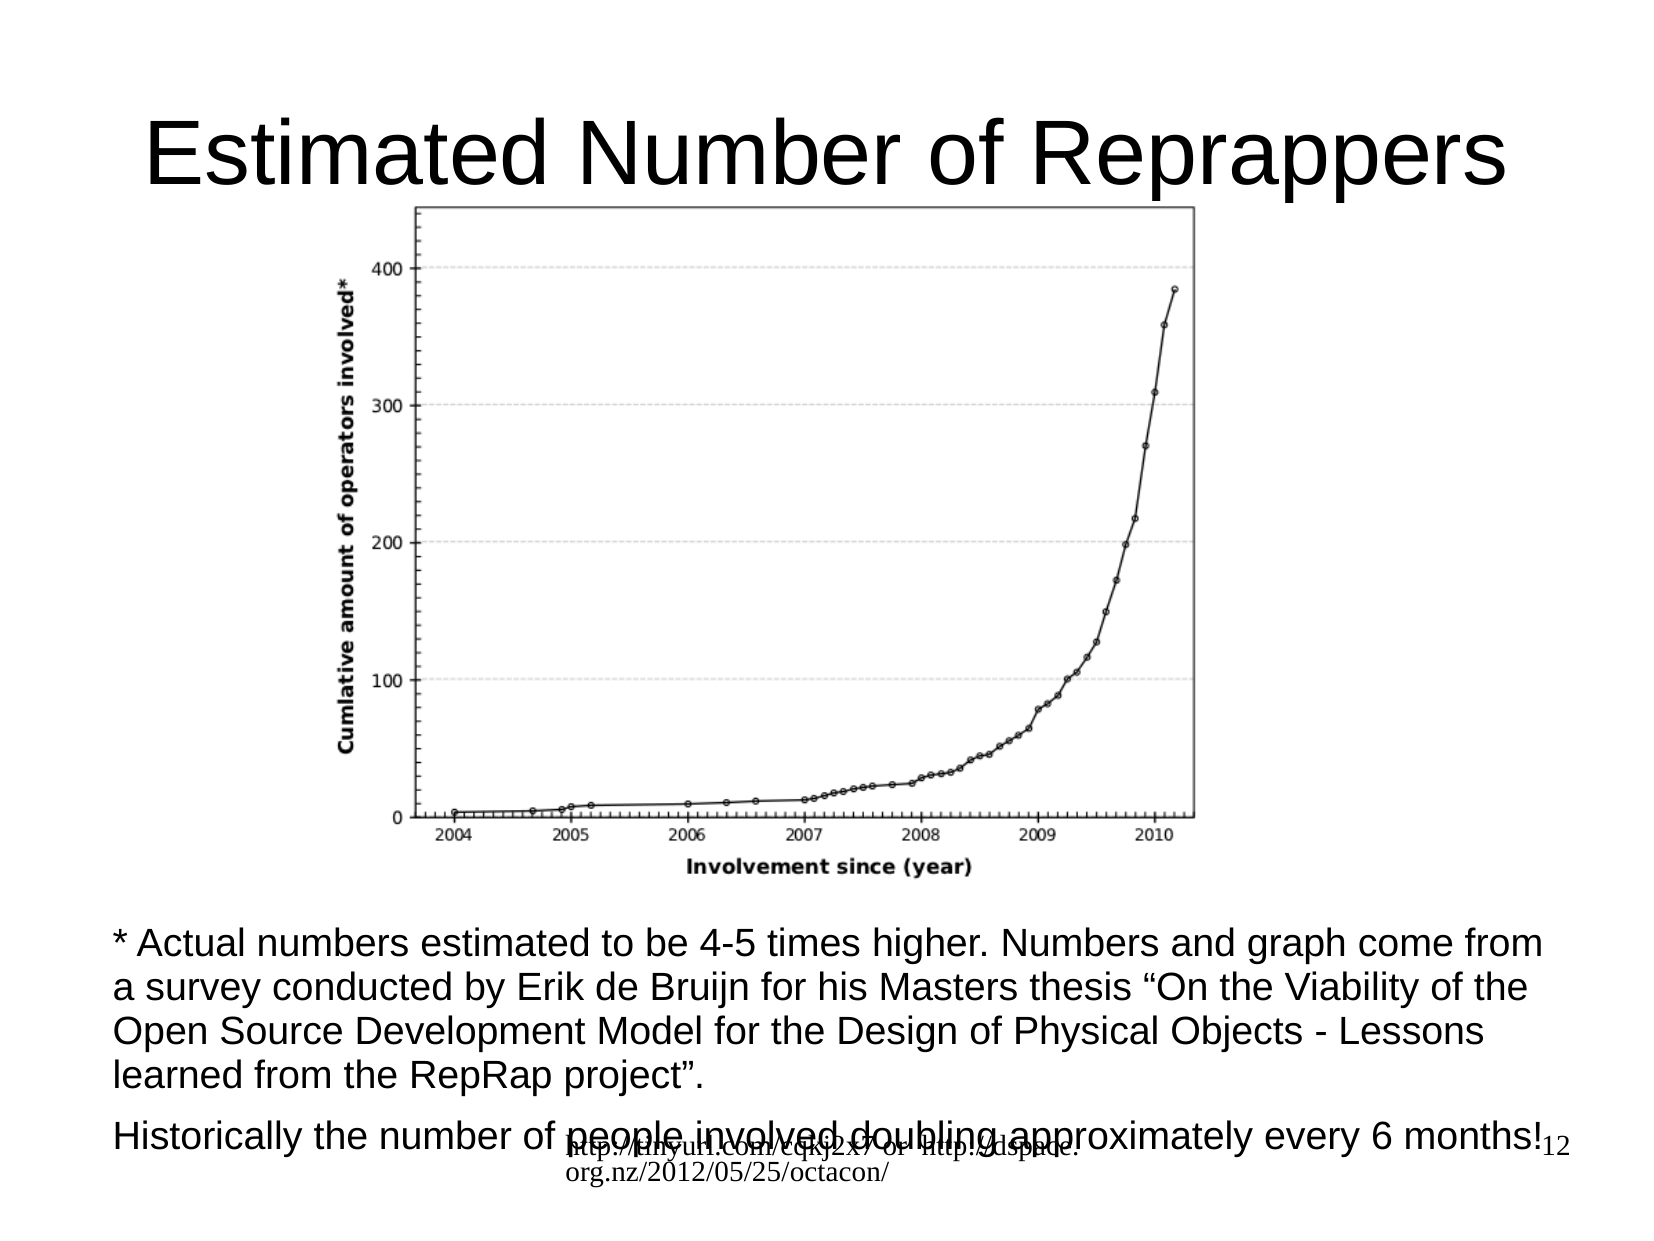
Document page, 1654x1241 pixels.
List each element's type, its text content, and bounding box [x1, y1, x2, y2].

list * Actual numbers estimated to be 4-5 times higher. Numbers and graph come from a survey conducted by Erik de Bruijn for his Masters thesis “On the Viability of the Open Source Development Model for the Design of Physical Objects - Lessons learned from the RepRap project”. Historically the number of people involved doubling approximately every 6 months! [70, 921, 1560, 1205]
title Estimated Number of Reprappers [82, 49, 1571, 257]
picture [334, 201, 1205, 885]
